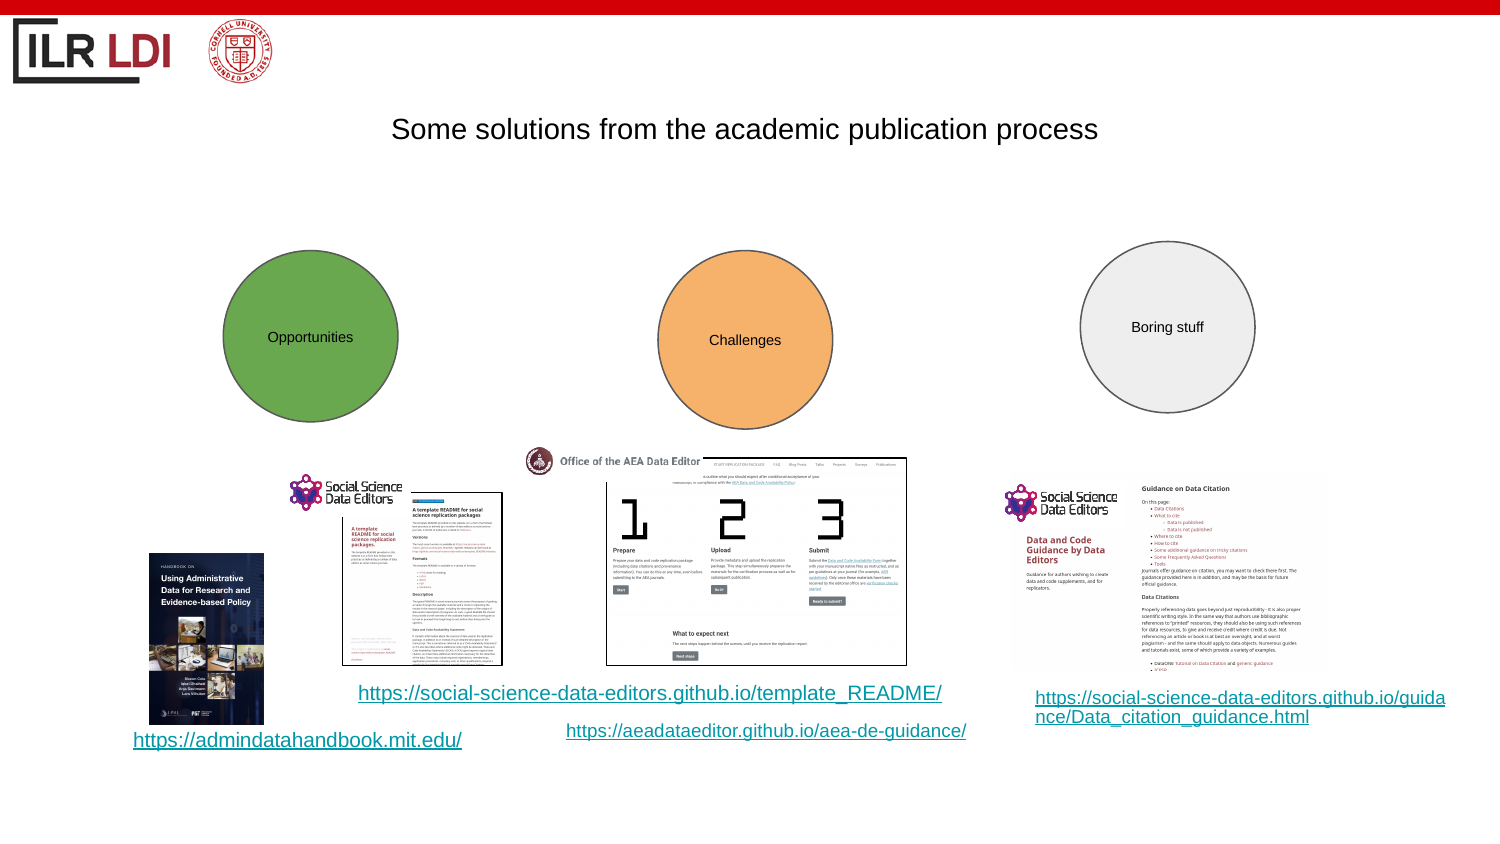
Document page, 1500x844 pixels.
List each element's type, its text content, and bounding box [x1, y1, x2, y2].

picture [994, 471, 1328, 671]
text_box https://social-science-data-editors.github.io/template_README/ [343, 664, 1020, 720]
picture [279, 471, 502, 664]
text_box https://admindatahandbook.mit.edu/ [118, 711, 505, 767]
text_box https://social-science-data-editors.github.io/guidance/Data_citation_guidance.html [1020, 670, 1469, 746]
text_box Some solutions from the academic publication process [353, 95, 1137, 161]
text_box https://aeadataeditor.github.io/aea-de-guidance/ [550, 703, 1000, 757]
picture [517, 437, 906, 665]
text_box Challenges [657, 250, 833, 430]
picture [0, 15, 301, 102]
text_box Boring stuff [1080, 241, 1256, 413]
text_box Opportunities [223, 250, 398, 422]
picture [149, 553, 264, 725]
